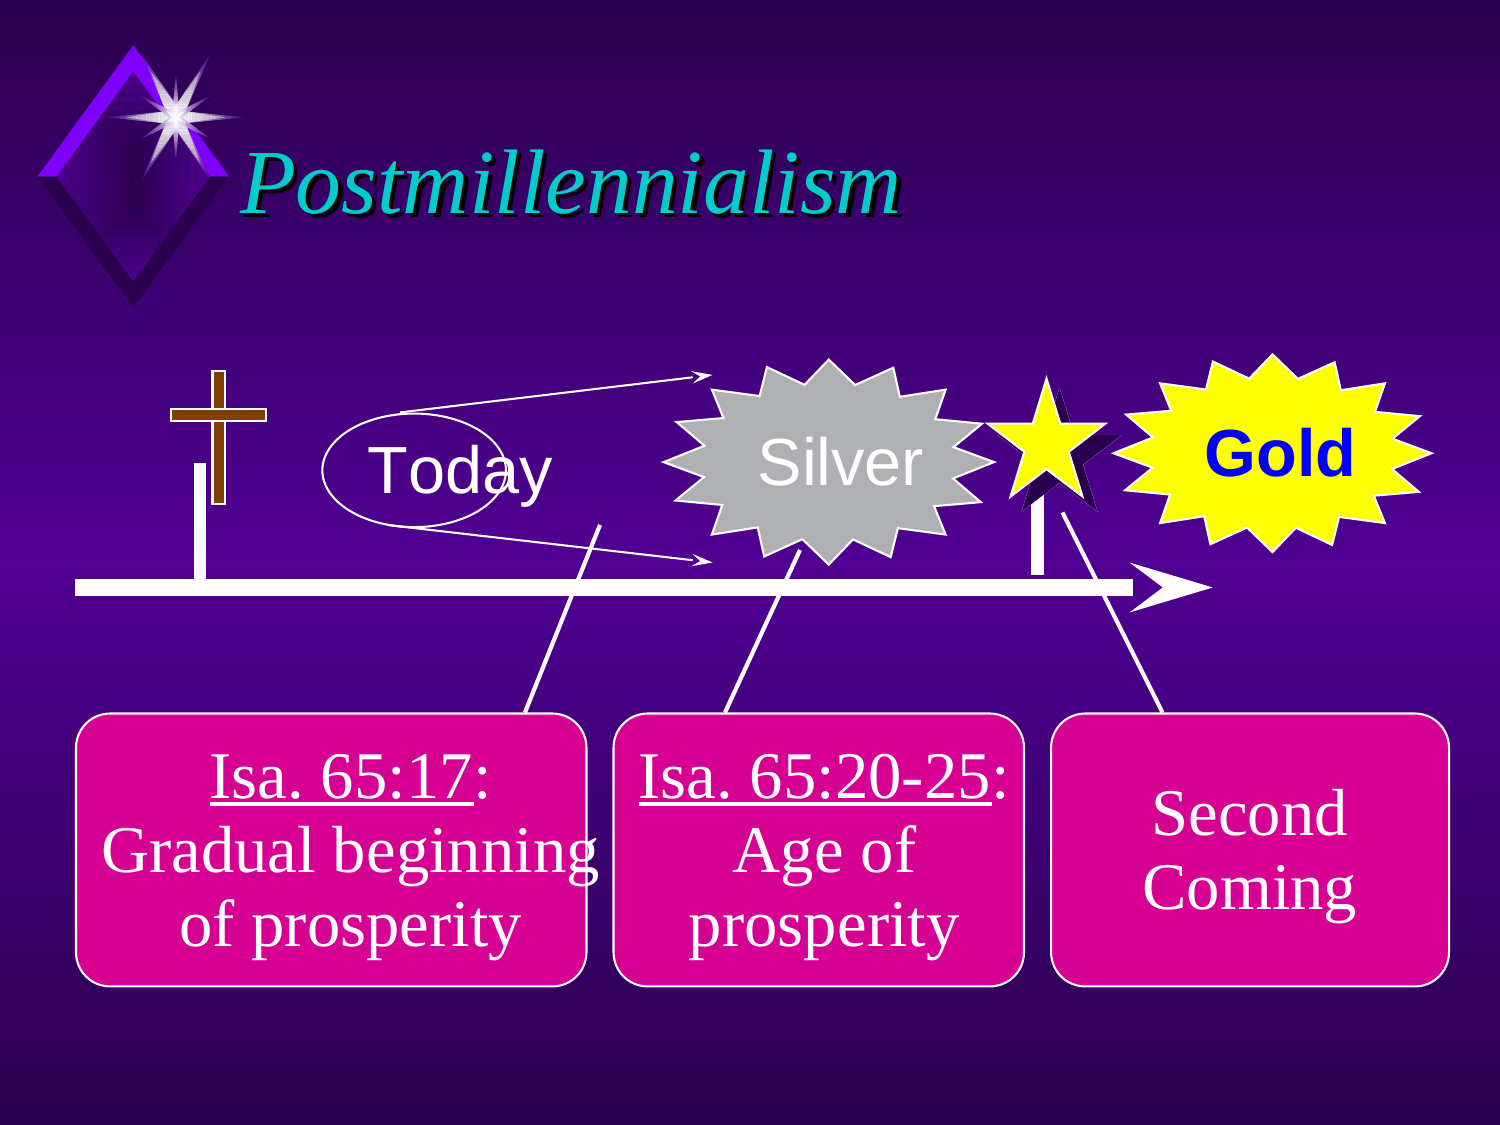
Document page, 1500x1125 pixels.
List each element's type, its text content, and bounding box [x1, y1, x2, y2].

text_box Today [491, 476, 506, 489]
text_box Today [322, 413, 506, 527]
text_box Isa. 65:20-25: Age of prosperity [613, 713, 1025, 987]
text_box Second Coming [1051, 713, 1450, 987]
text_box [987, 378, 1106, 497]
text_box [171, 371, 267, 504]
title Postmillennialism [224, 78, 1388, 288]
text_box Gold [1113, 354, 1432, 553]
text_box Silver [663, 359, 995, 565]
text_box Isa. 65:17: Gradual beginning of prosperity [76, 713, 587, 987]
